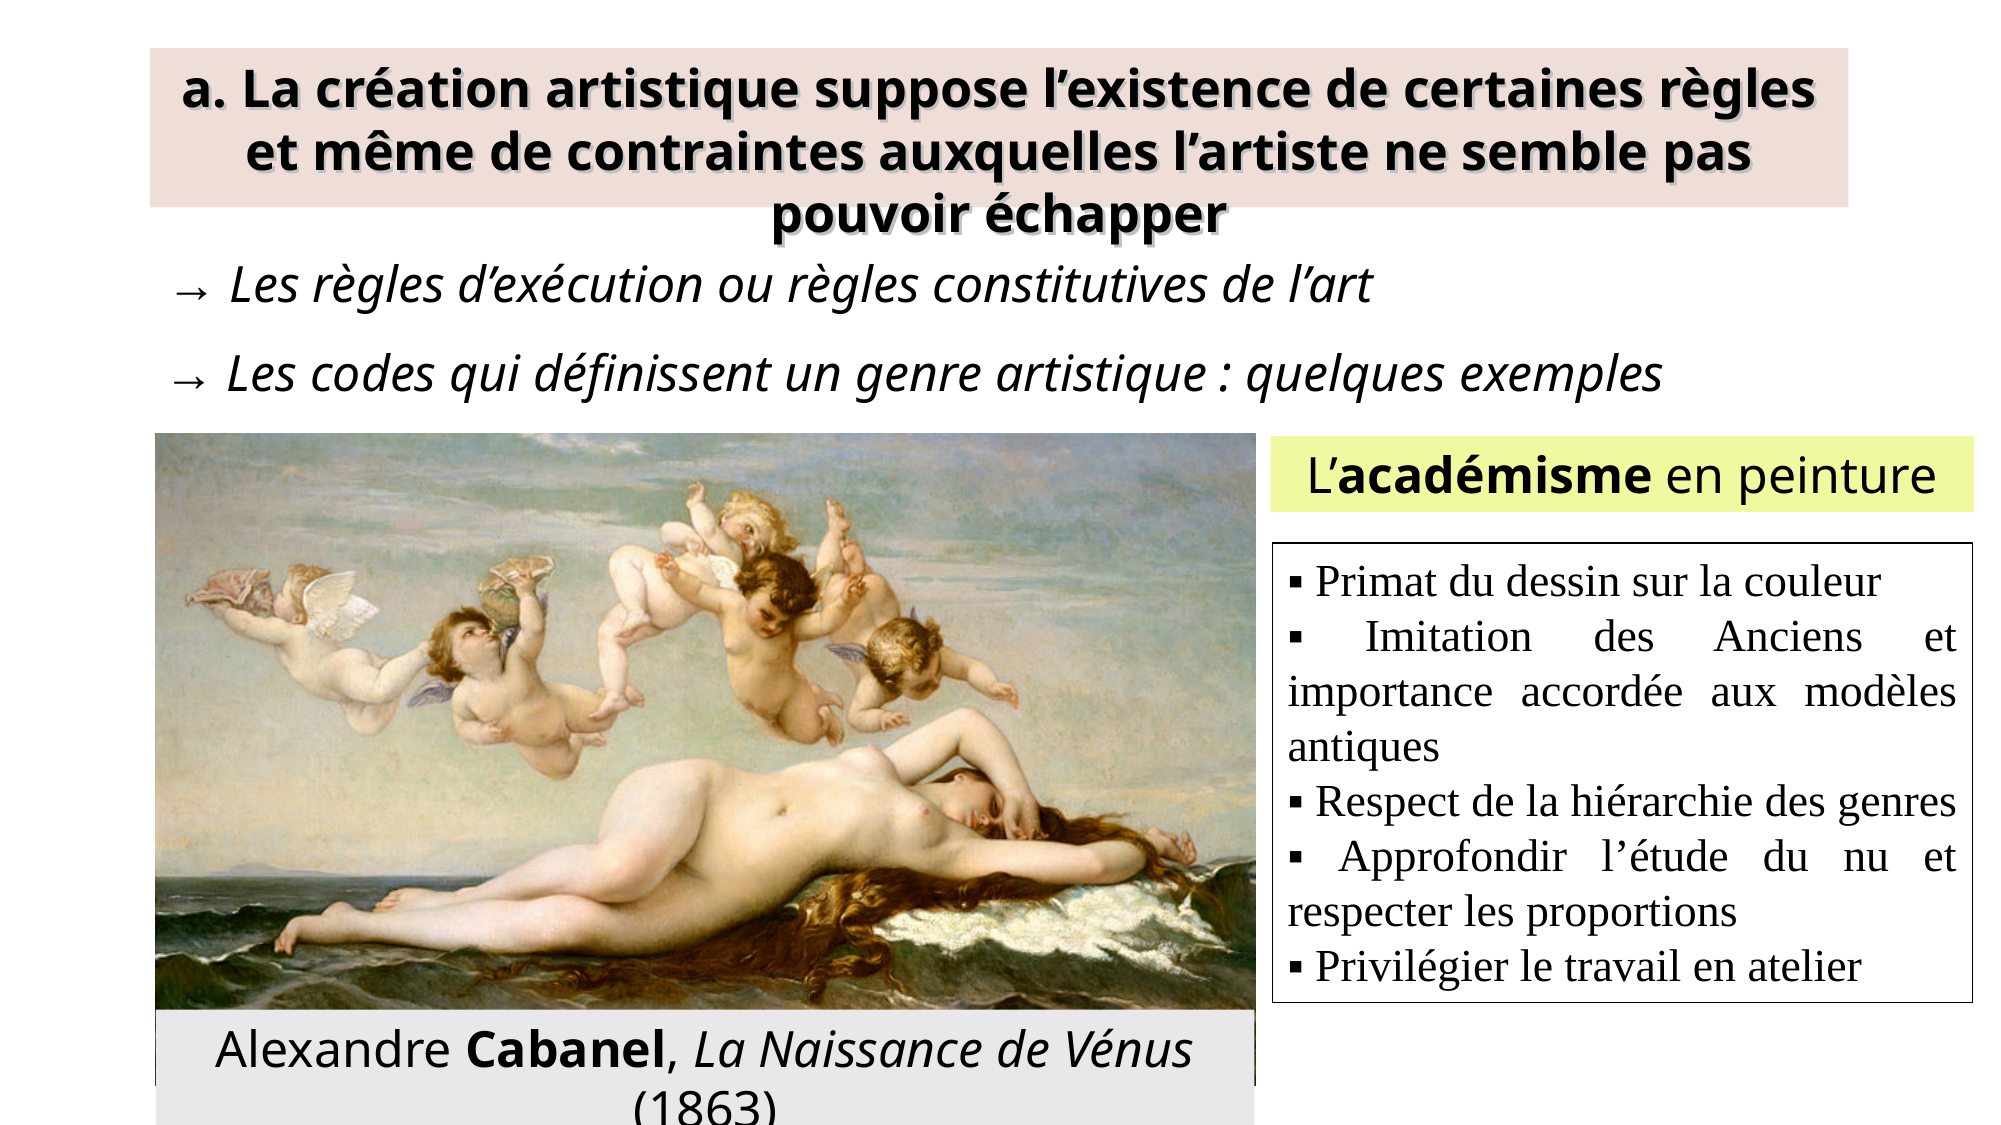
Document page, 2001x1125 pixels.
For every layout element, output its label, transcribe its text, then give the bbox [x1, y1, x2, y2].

text_box Alexandre Cabanel, La Naissance de Vénus (1863) [155, 1009, 1255, 1086]
text_box ▪ Primat du dessin sur la couleur ▪ Imitation des Anciens et importance accordée aux modèles antiques ▪ Respect de la hiérarchie des genres ▪ Approfondir l’étude du nu et respecter les proportions ▪ Privilégier le travail en atelier [1272, 543, 1973, 1003]
picture [155, 433, 1256, 1086]
text_box a. La création artistique suppose l’existence de certaines règles et même de contraintes auxquelles l’artiste ne semble pas pouvoir échapper [149, 48, 1849, 208]
text_box → Les codes qui définissent un genre artistique : quelques exemples [149, 333, 1850, 410]
text_box L’académisme en peinture [1270, 436, 1975, 512]
text_box → Les règles d’exécution ou règles constitutives de l’art [151, 244, 1852, 321]
